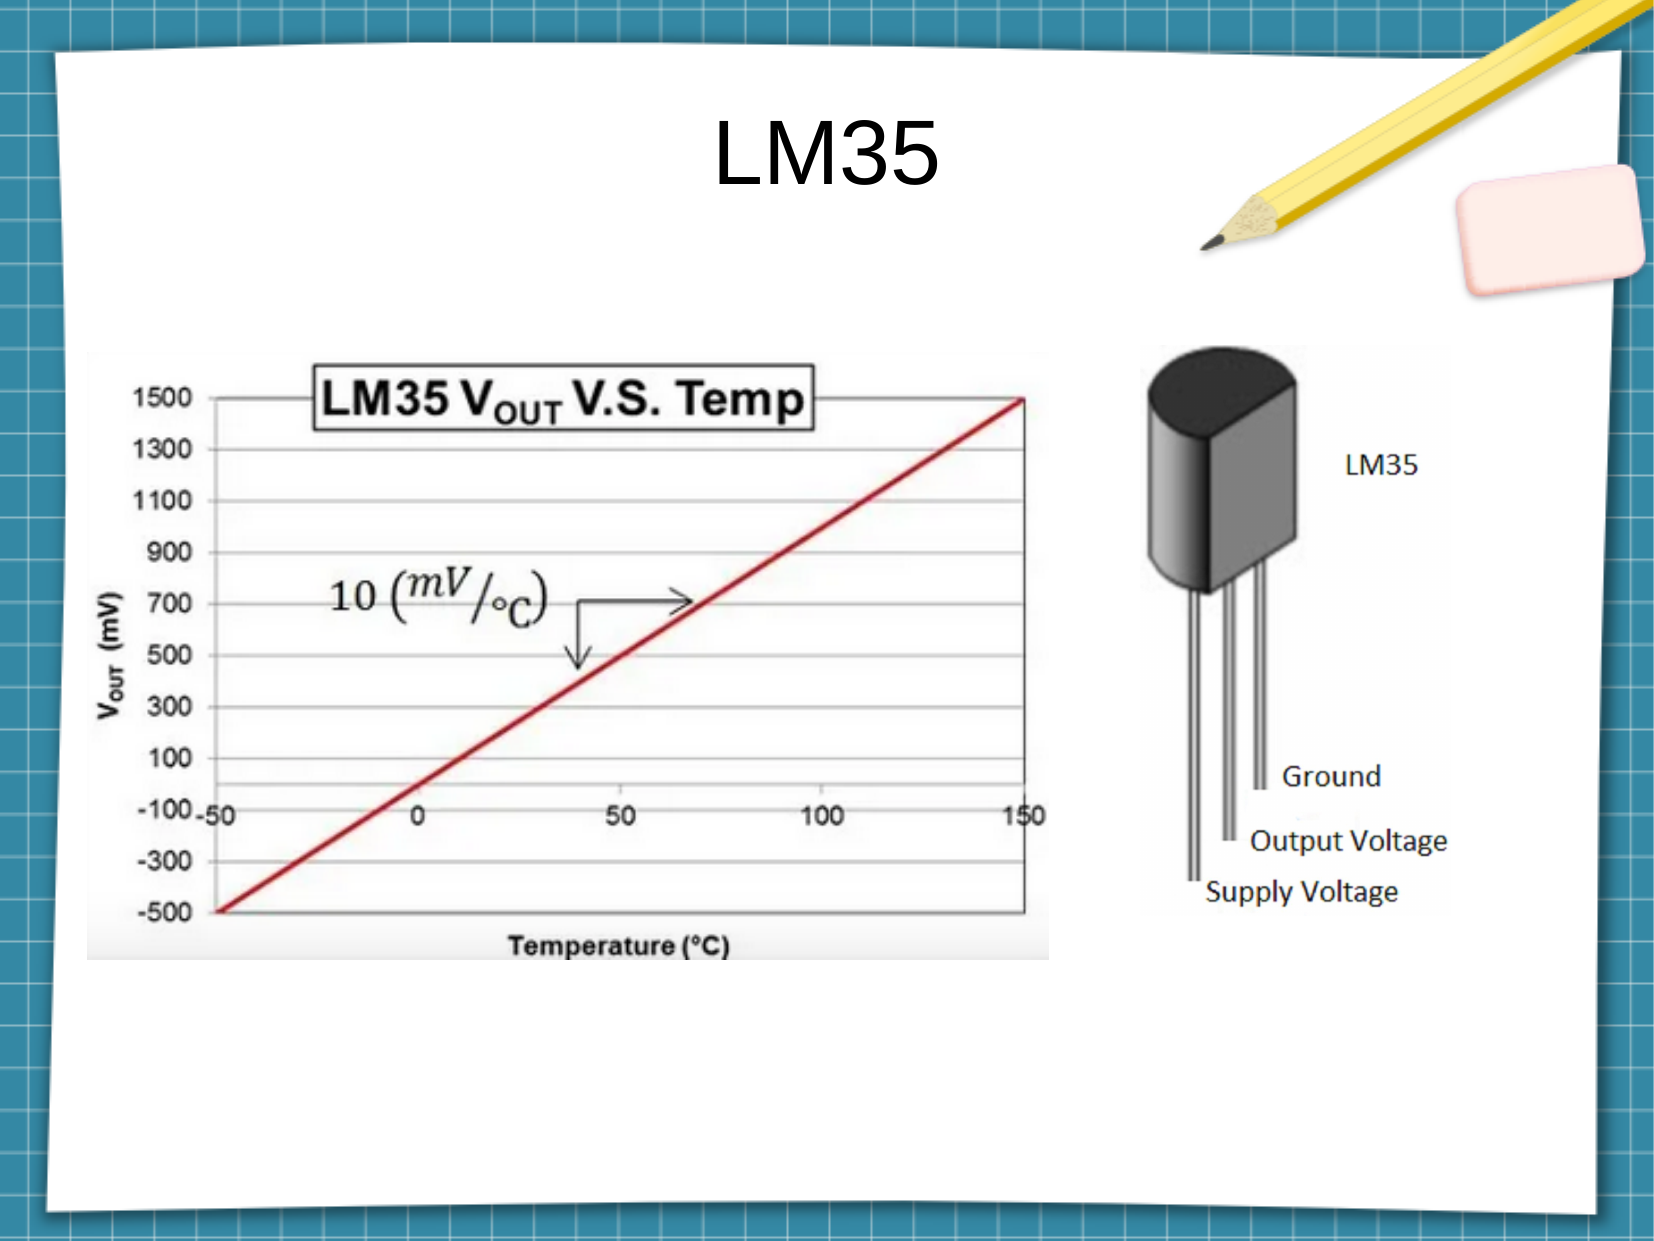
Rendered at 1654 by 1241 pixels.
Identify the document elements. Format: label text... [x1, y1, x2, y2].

title LM35 [82, 49, 1571, 257]
picture [0, 0, 1654, 1241]
